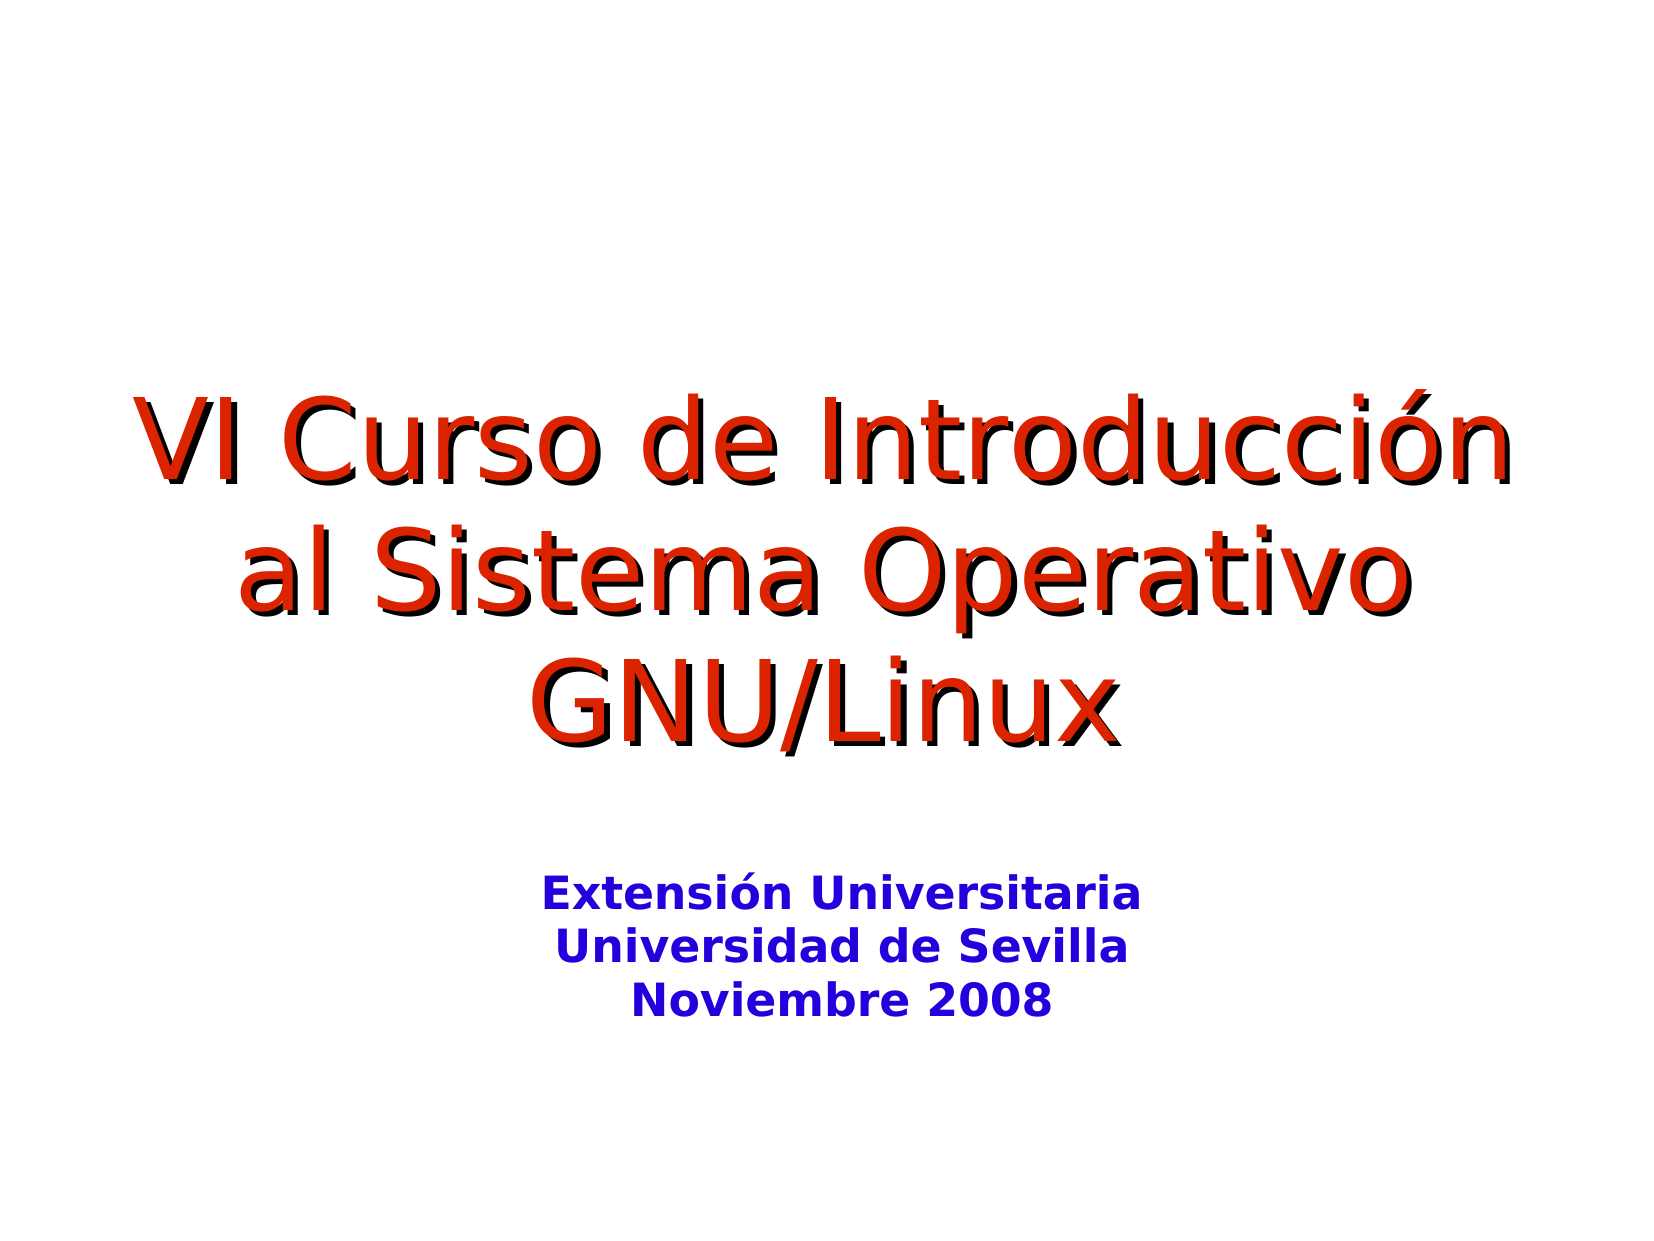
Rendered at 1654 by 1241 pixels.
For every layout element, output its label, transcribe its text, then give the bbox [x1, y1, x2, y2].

title VI Curso de Introducción al Sistema Operativo GNU/Linux [118, 353, 1531, 790]
text_box Extensión Universitaria Universidad de Sevilla Noviembre 2008 [118, 826, 1531, 1068]
